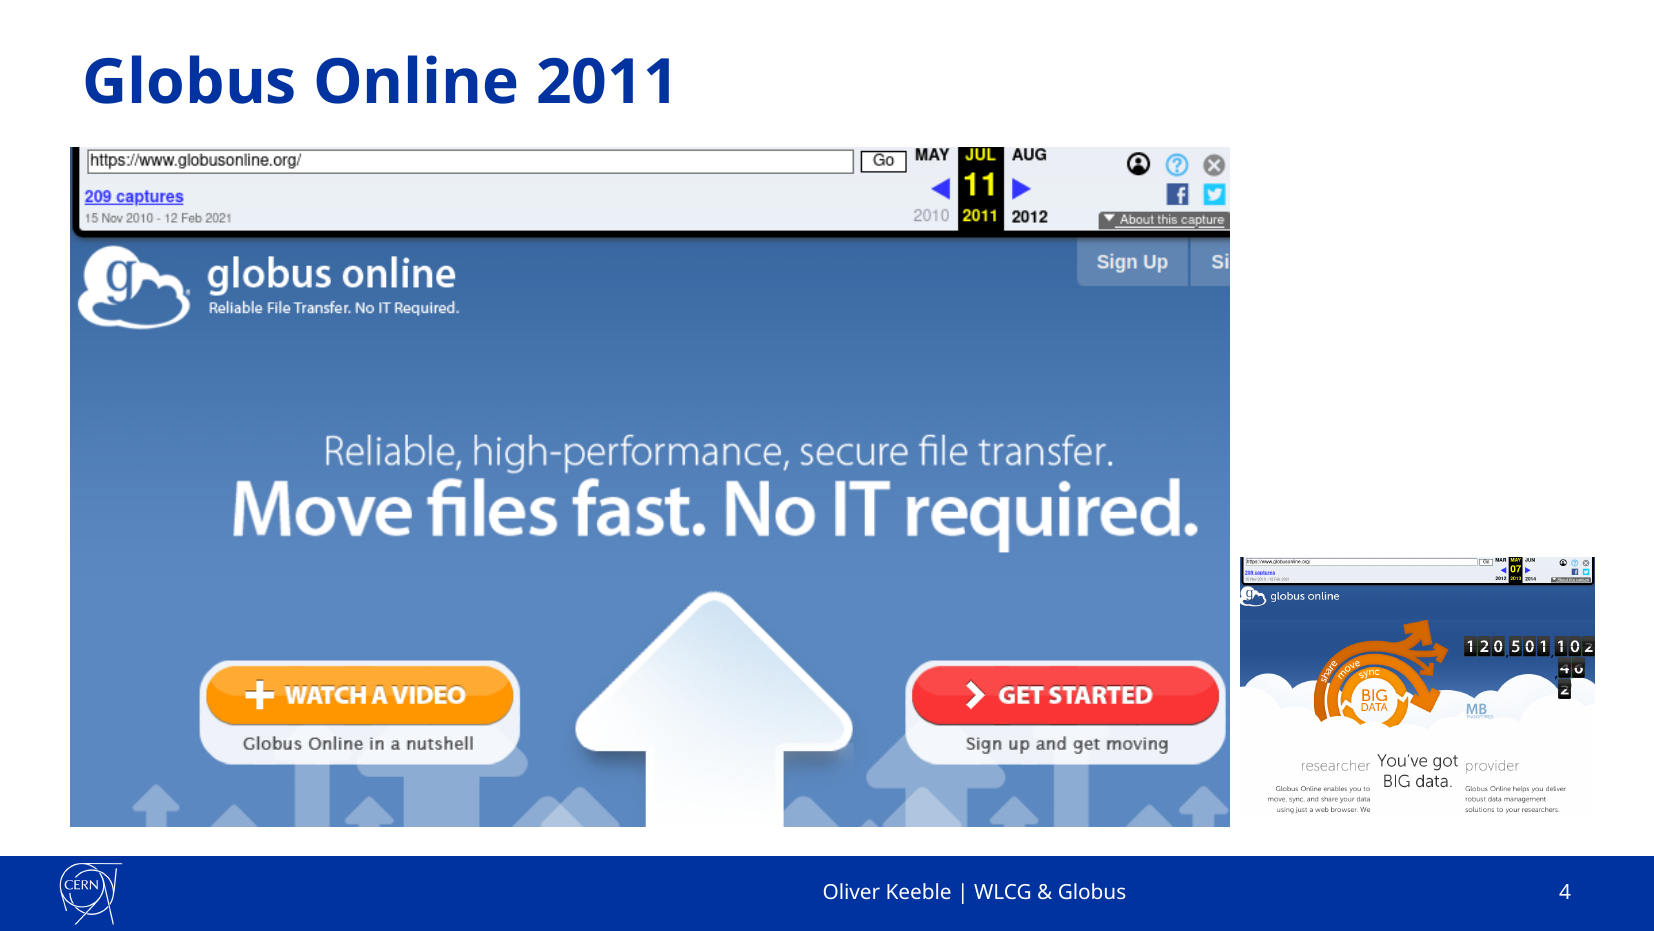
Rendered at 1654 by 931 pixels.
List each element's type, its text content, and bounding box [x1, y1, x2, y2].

picture [56, 859, 127, 928]
title Globus Online 2011 [82, 37, 1571, 193]
picture [1240, 557, 1595, 815]
picture [70, 147, 1230, 827]
